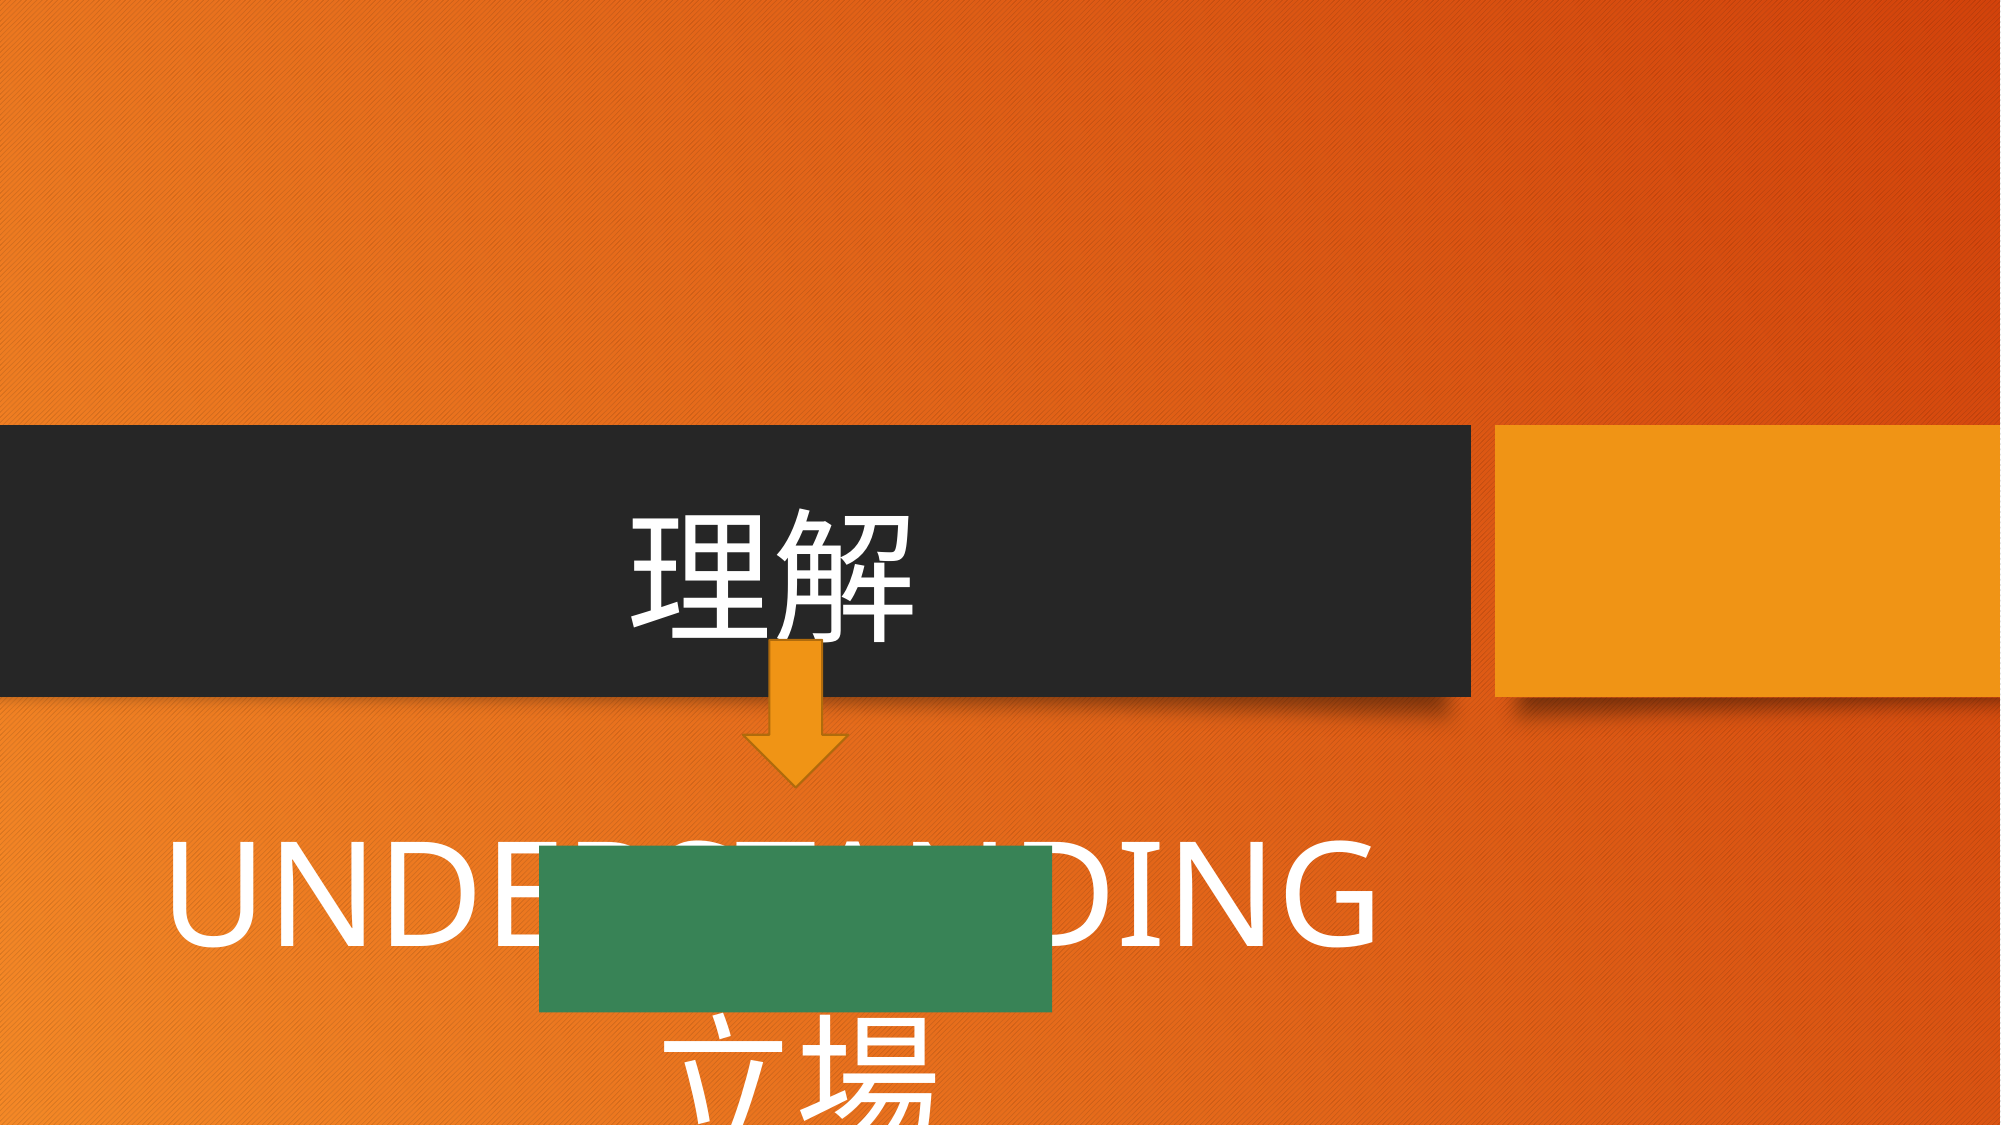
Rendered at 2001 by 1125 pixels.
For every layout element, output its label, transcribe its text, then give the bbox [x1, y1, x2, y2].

title 理解 UNDERSTANDING [104, 498, 1441, 666]
text_box [742, 639, 849, 788]
text_box 立場 [539, 845, 1053, 1013]
